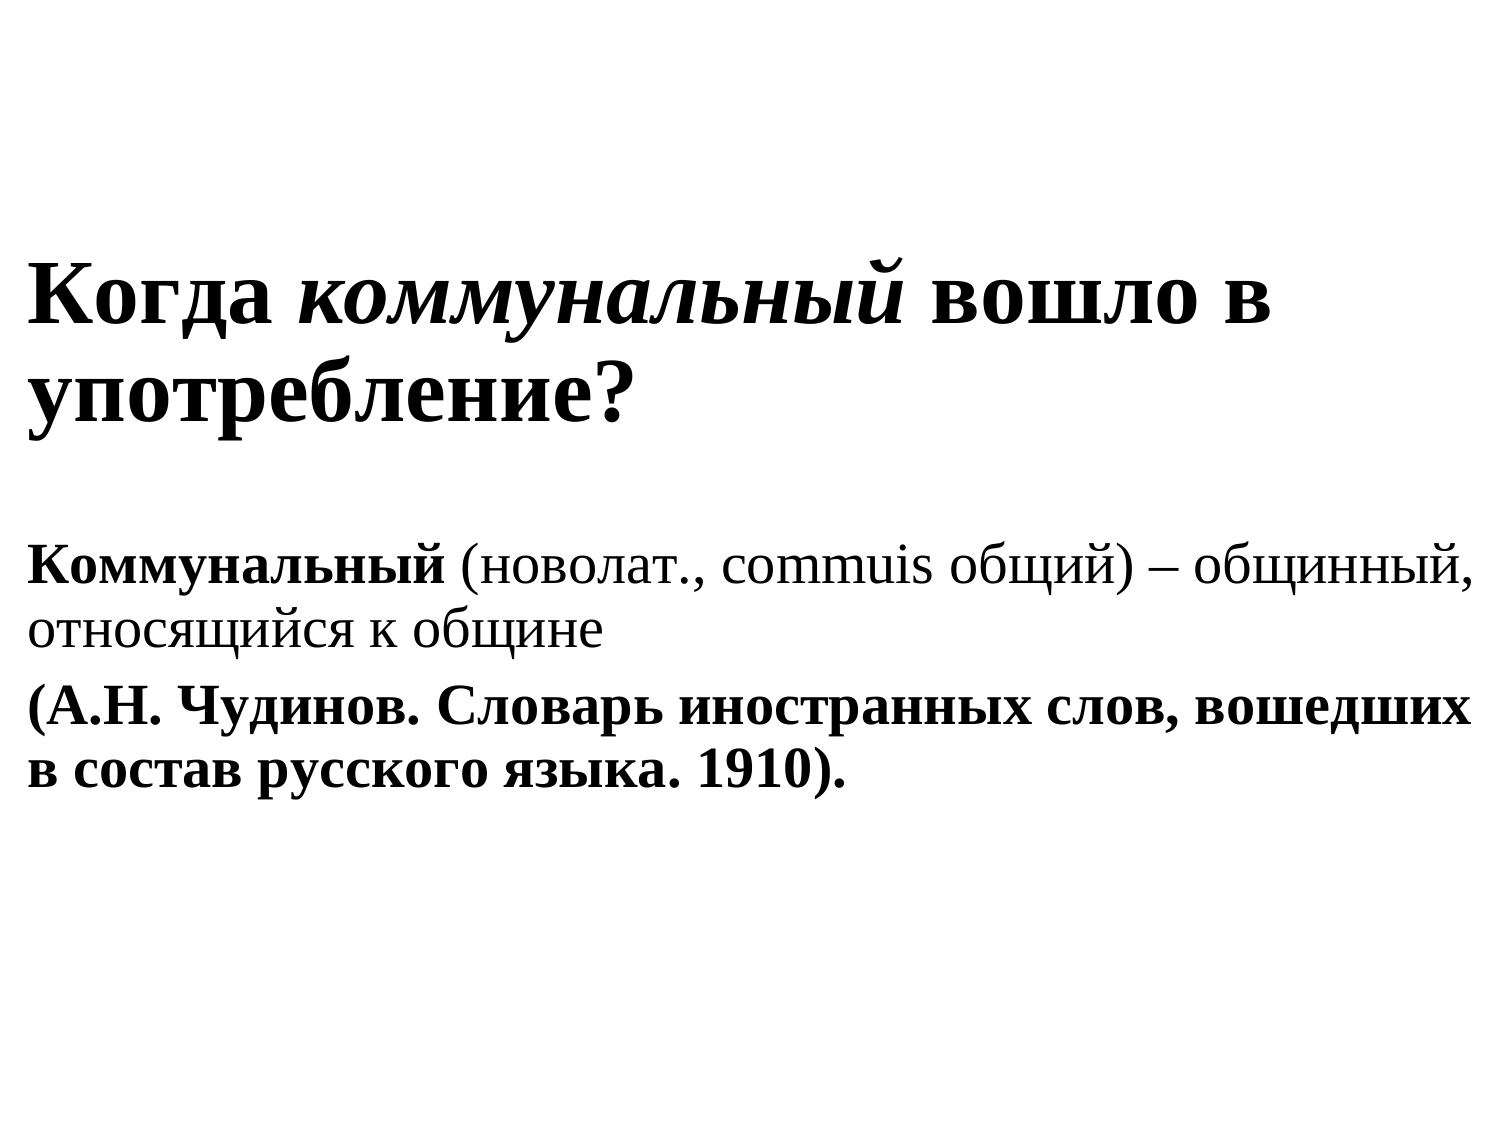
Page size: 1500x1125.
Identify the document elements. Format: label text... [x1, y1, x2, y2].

text_box Когда коммунальный вошло в употребление? Коммунальный (новолат., commuis общий) – общинный, относящийся к общине (А.Н. Чудинов. Словарь иностранных слов, вошедших в состав русского языка. 1910). [12, 236, 1500, 954]
